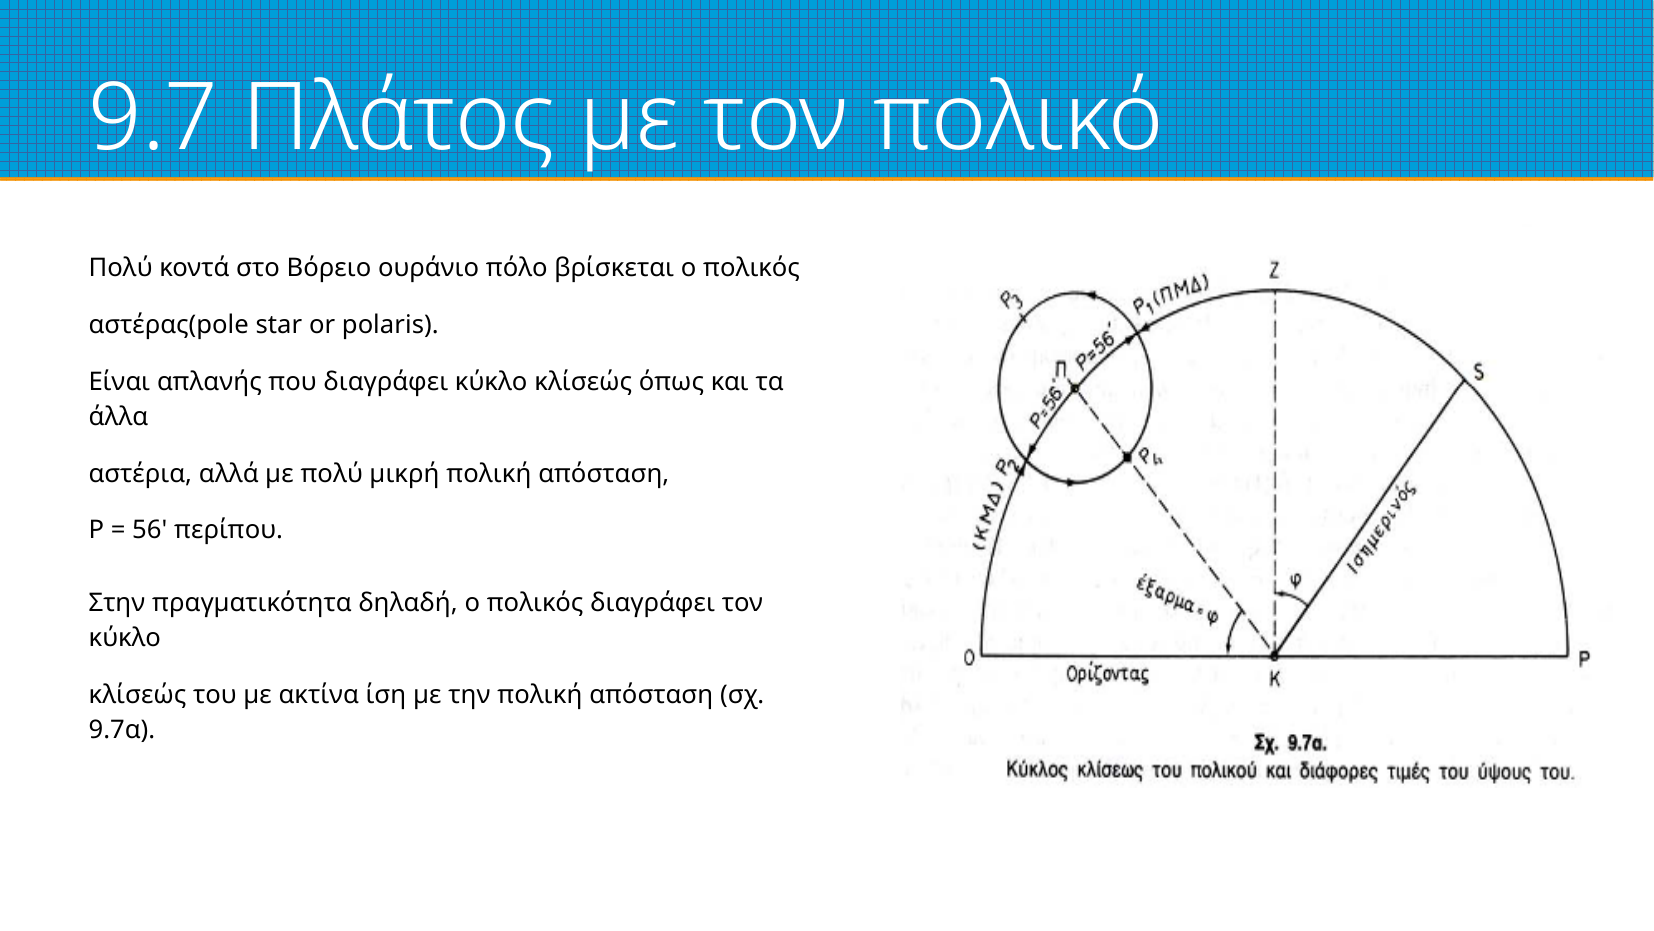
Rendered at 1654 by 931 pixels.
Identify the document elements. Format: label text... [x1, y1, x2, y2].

title 9.7 Πλάτος με τον πολικό [88, 14, 1565, 178]
list Πολύ κοντά στο Βόρειο ουράνιο πόλο βρίσκεται ο πολικός αστέρας(pole star or polaris). Είναι απλανής που διαγράφει κύκλο κλίσεώς όπως και τα άλλα αστέρια, αλλά µε πολύ μικρή πολική απόσταση, Ρ = 56' περίπου. Στην πραγµατικότητα δηλαδή, ο πολικός διαγράφει τον κύκλο κλίσεώς του με ακτίνα ίση με την πολική απόσταση (σχ. 9.7α). [88, 249, 809, 826]
picture [900, 224, 1613, 788]
